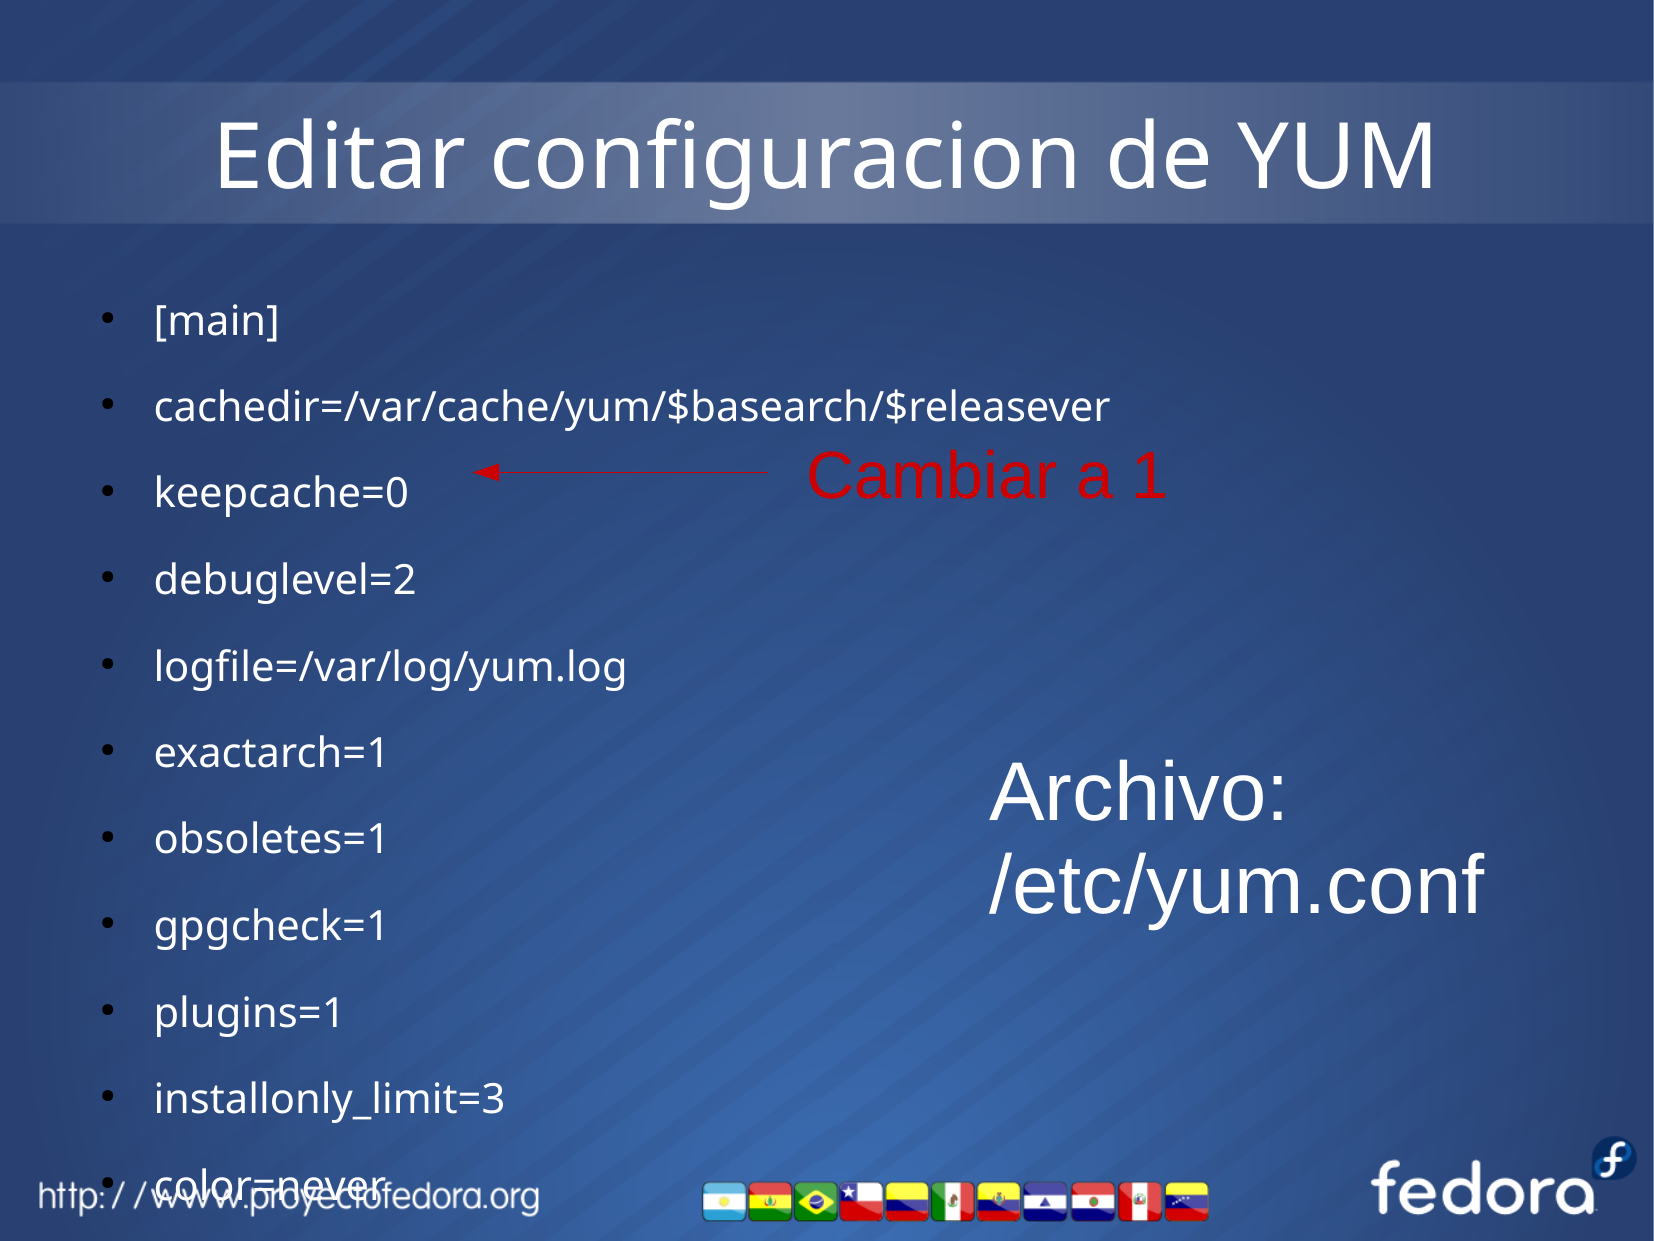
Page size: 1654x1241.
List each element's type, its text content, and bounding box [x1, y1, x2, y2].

title Editar configuracion de YUM [82, 56, 1571, 250]
text_box Archivo: /etc/yum.conf [974, 738, 1648, 969]
list [main] cachedir=/var/cache/yum/$basearch/$releasever keepcache=0 debuglevel=2 logfile=/var/log/yum.log exactarch=1 obsoletes=1 gpgcheck=1 plugins=1 installonly_limit=3 color=never [82, 290, 1571, 1101]
text_box Cambiar a 1 [791, 431, 1185, 521]
picture [0, 0, 1654, 1241]
